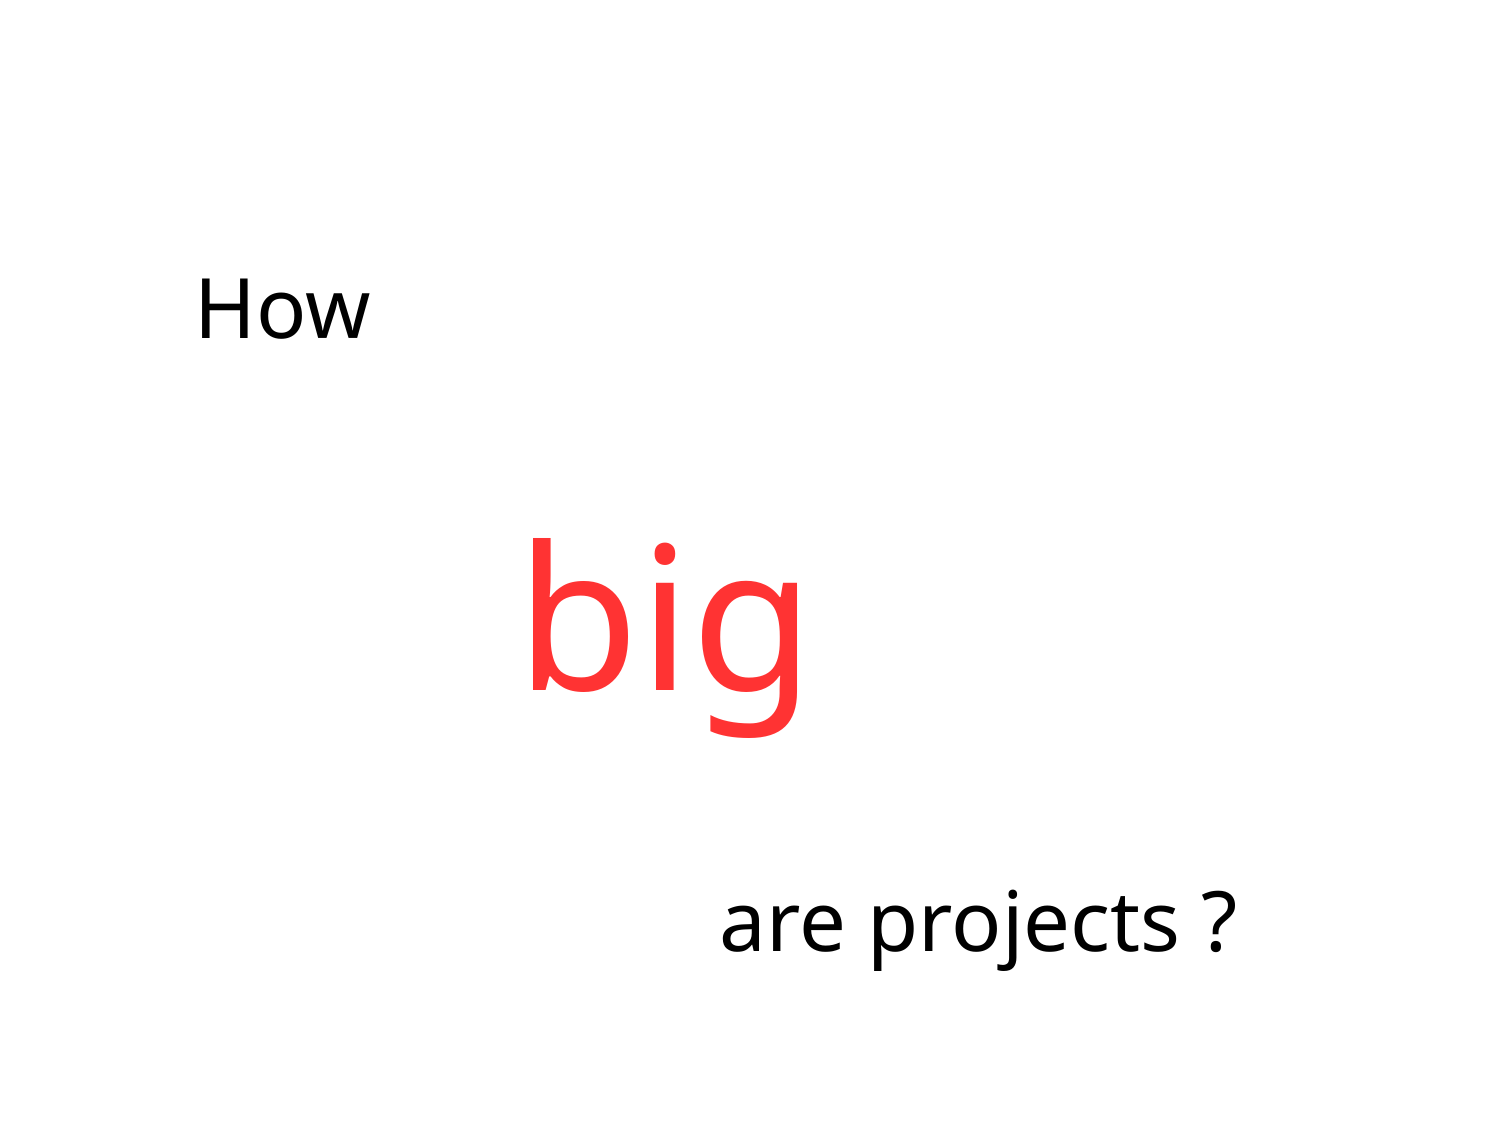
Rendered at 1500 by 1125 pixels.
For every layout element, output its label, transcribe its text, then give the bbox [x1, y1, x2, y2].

text_box How big are projects ? [180, 242, 1379, 931]
